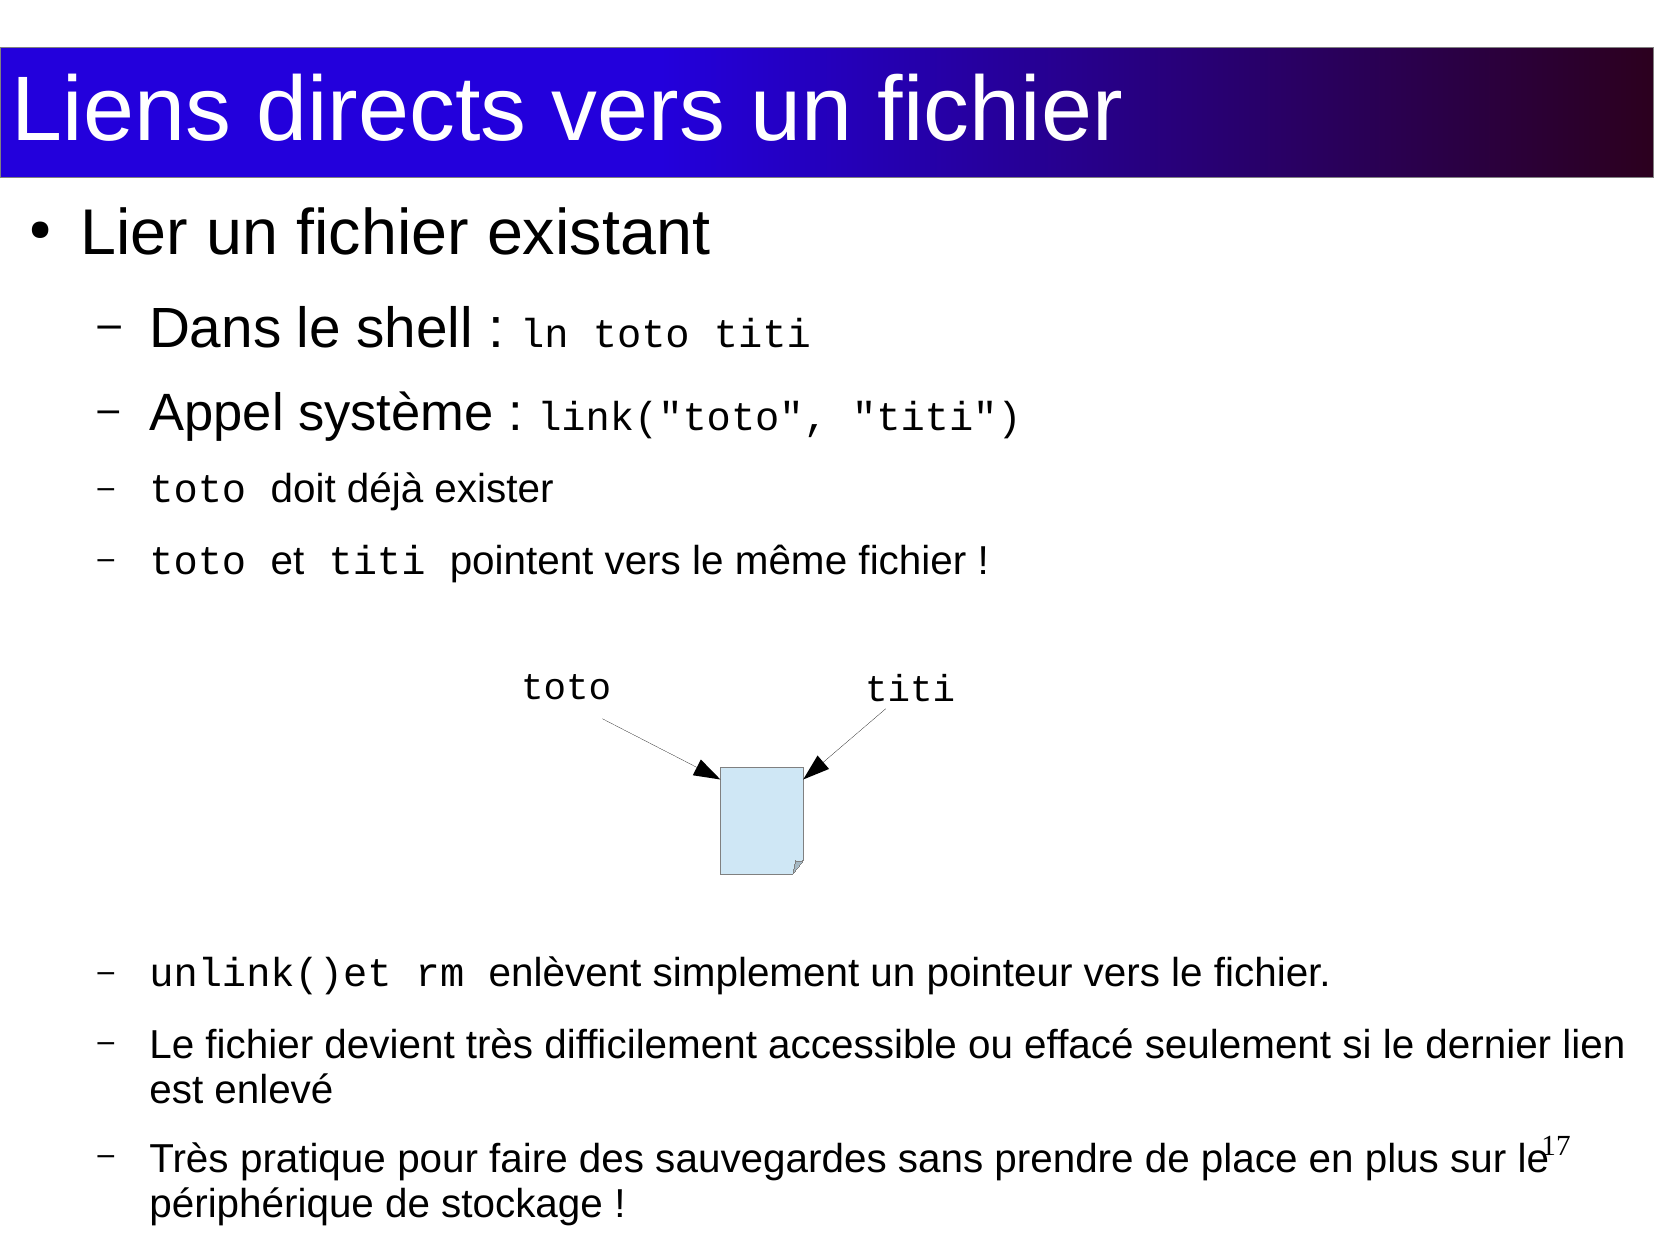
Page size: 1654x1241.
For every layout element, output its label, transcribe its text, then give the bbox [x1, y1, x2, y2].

list Lier un fichier existant Dans le shell : ln toto titi Appel système : link("toto", "titi") toto doit déjà exister toto et titi pointent vers le même fichier ! unlink()et rm enlèvent simplement un pointeur vers le fichier. Le fichier devient très difficilement accessible ou effacé seulement si le dernier lien est enlevé Très pratique pour faire des sauvegardes sans prendre de place en plus sur le périphérique de stockage ! [11, 195, 1630, 1229]
text_box toto [506, 661, 626, 719]
title Liens directs vers un fichier [11, 5, 1642, 213]
text_box titi [850, 663, 971, 721]
text_box [720, 767, 804, 875]
